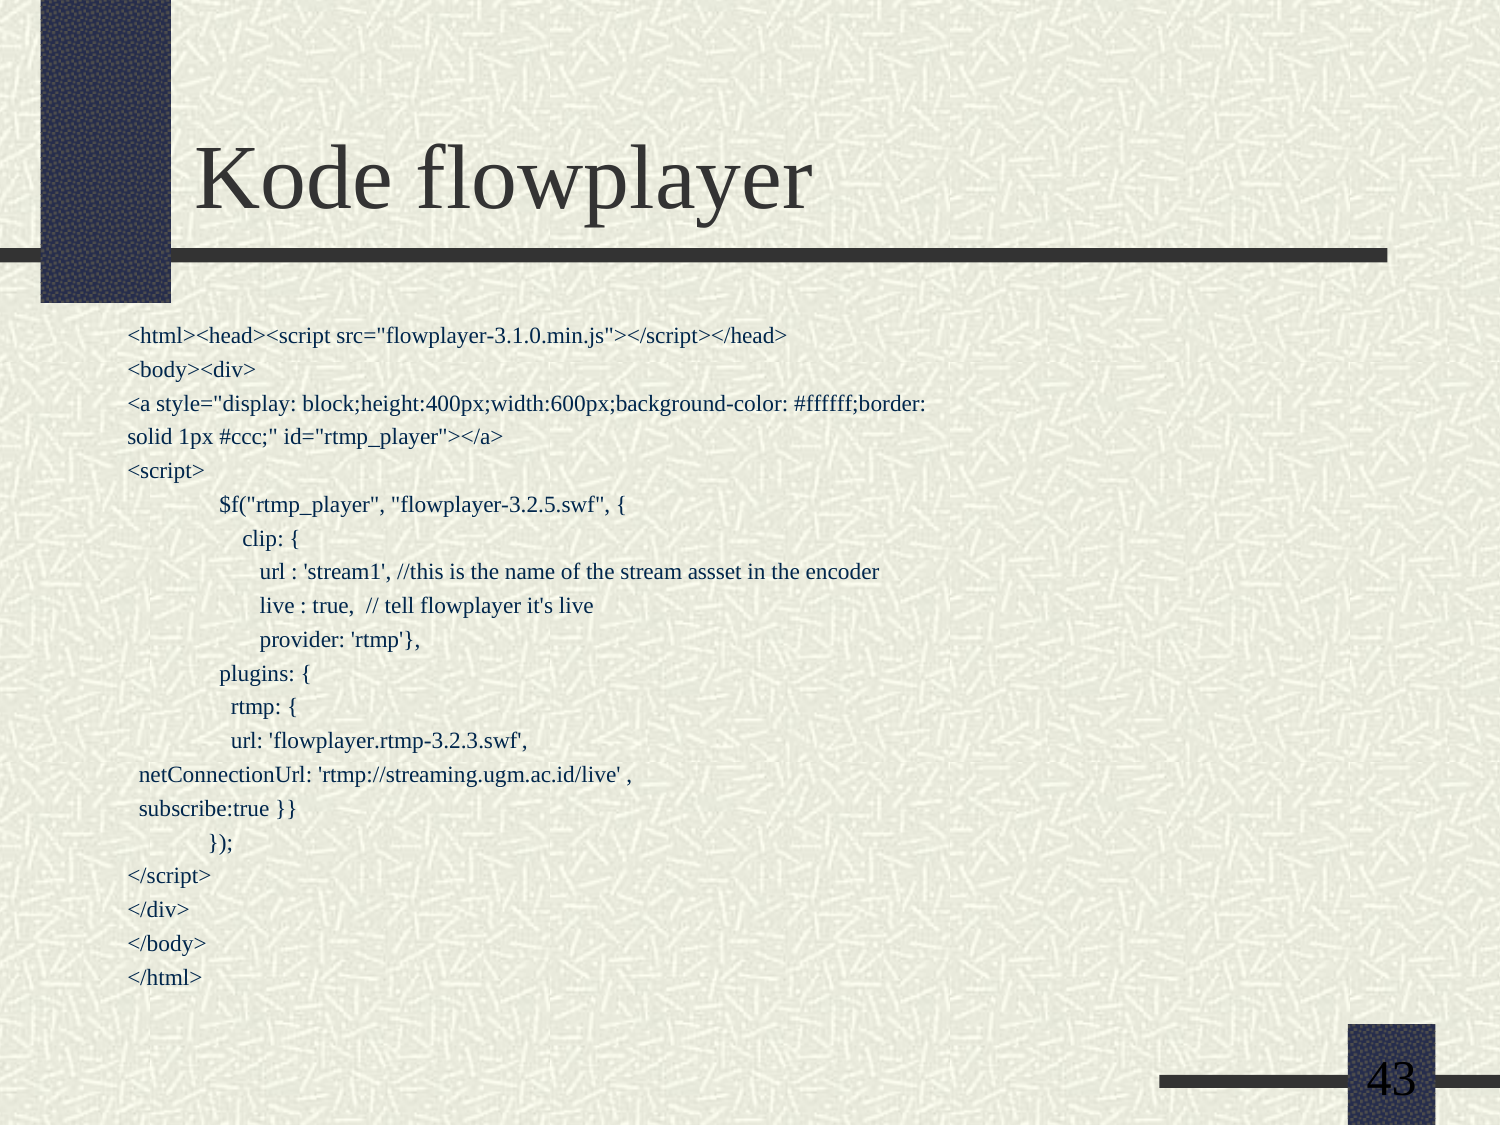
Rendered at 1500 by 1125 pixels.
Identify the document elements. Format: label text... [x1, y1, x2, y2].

list <html><head><script src="flowplayer-3.1.0.min.js"></script></head> <body><div> <a style="display: block;height:400px;width:600px;background-color: #ffffff;border: solid 1px #ccc;" id="rtmp_player"></a> <script> $f("rtmp_player", "flowplayer-3.2.5.swf", { clip: { url : 'stream1', //this is the name of the stream assset in the encoder live : true, // tell flowplayer it's live provider: 'rtmp'}, plugins: { rtmp: { url: 'flowplayer.rtmp-3.2.3.swf', netConnectionUrl: 'rtmp://streaming.ugm.ac.id/live' , subscribe:true }} }); </script> </div> </body> </html> [112, 312, 1388, 1000]
title Kode flowplayer [179, 46, 1455, 235]
picture [0, 0, 1500, 1125]
